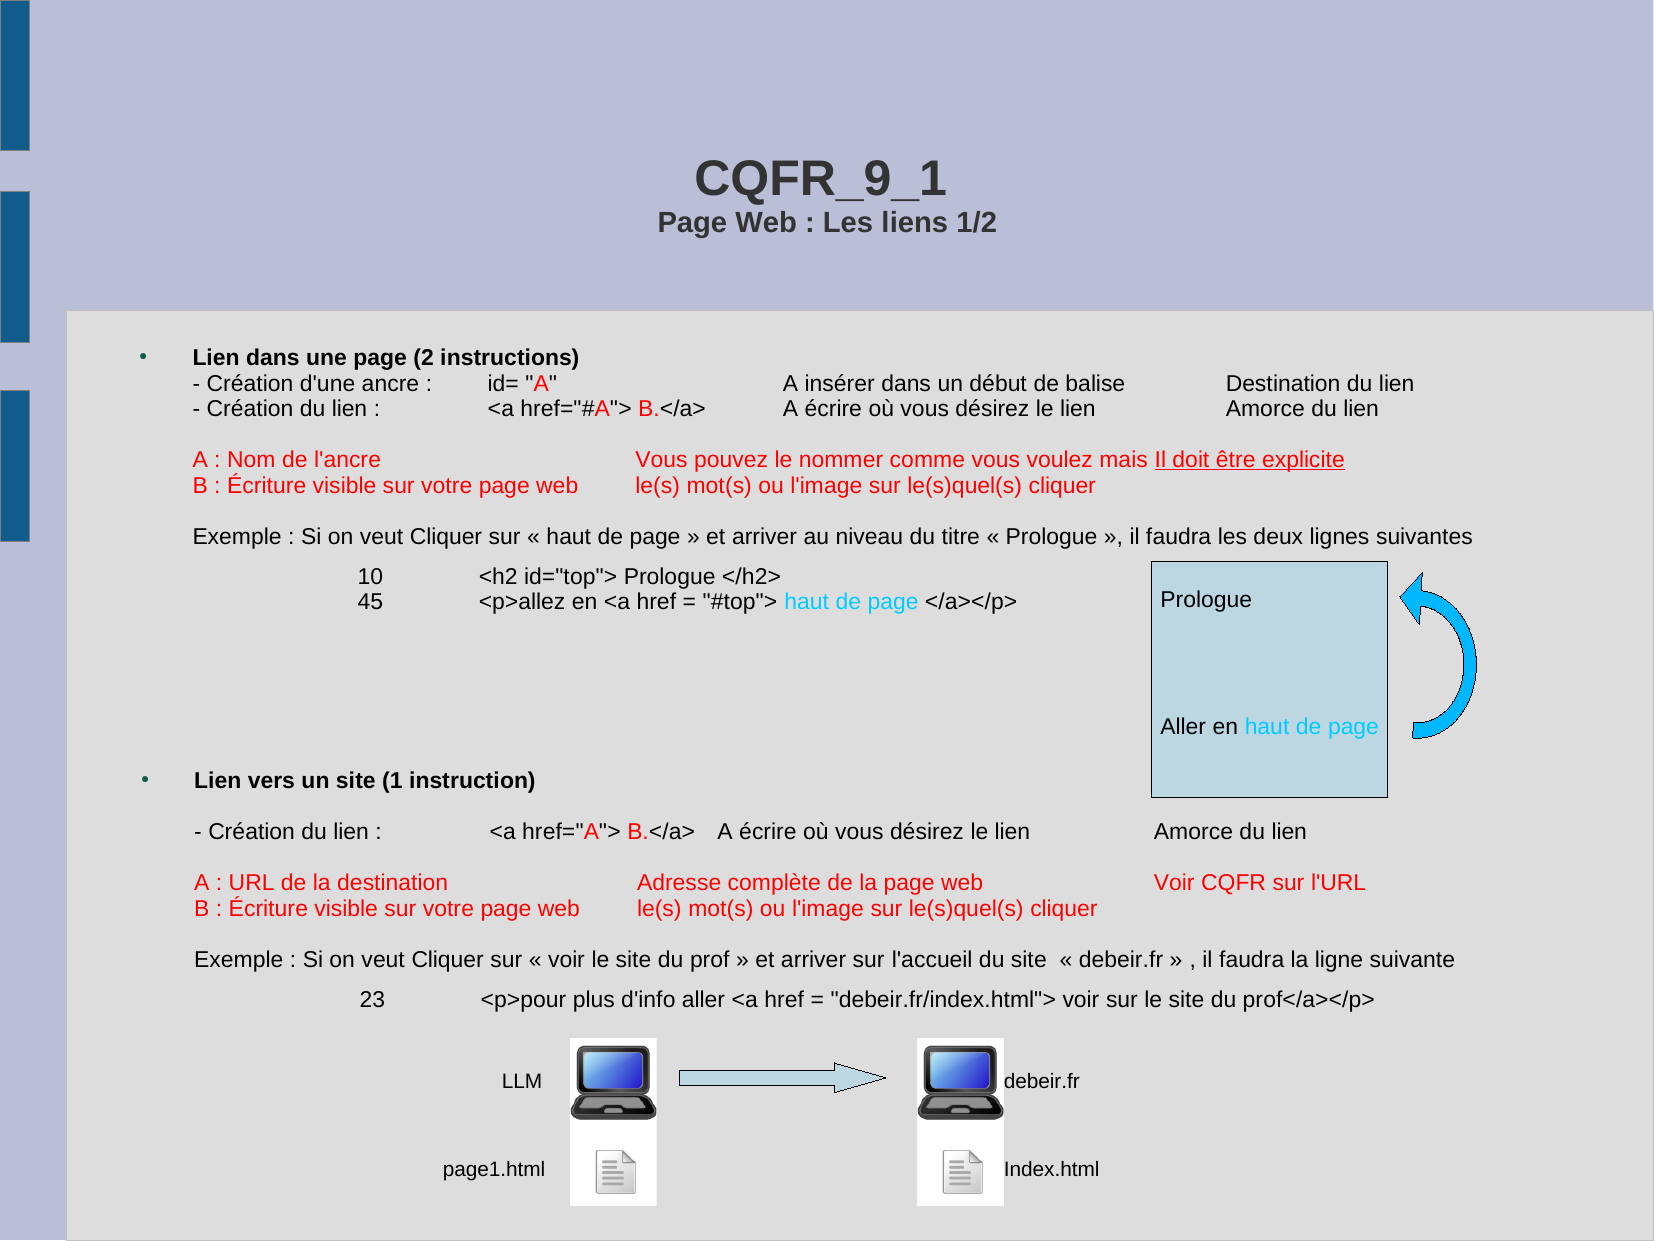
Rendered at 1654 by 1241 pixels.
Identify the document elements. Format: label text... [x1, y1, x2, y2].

picture [561, 1033, 657, 1206]
text_box debeir.fr [1003, 1069, 1152, 1093]
text_box [1399, 572, 1477, 739]
text_box Index.html [1003, 1158, 1152, 1182]
list Lien vers un site (1 instruction) - Création du lien : <a href="A"> B.</a> A écrire où vous désirez le lien Amorce du lien A : URL de la destination Adresse complète de la page web Voir CQFR sur l'URL B : Écriture visible sur votre page web le(s) mot(s) ou l'image sur le(s)quel(s) cliquer Exemple : Si on veut Cliquer sur « voir le site du prof » et arriver sur l'accueil du site « debeir.fr » , il faudra la ligne suivante 23 <p>pour plus d'info aller <a href = "debeir.fr/index.html"> voir sur le site du prof</a></p> [123, 767, 1536, 1042]
text_box page1.html [442, 1158, 562, 1182]
text_box [679, 1062, 886, 1093]
list Lien dans une page (2 instructions) - Création d'une ancre : id= "A" A insérer dans un début de balise Destination du lien - Création du lien : <a href="#A"> B.</a> A écrire où vous désirez le lien Amorce du lien A : Nom de l'ancre Vous pouvez le nommer comme vous voulez mais Il doit être explicite B : Écriture visible sur votre page web le(s) mot(s) ou l'image sur le(s)quel(s) cliquer Exemple : Si on veut Cliquer sur « haut de page » et arriver au niveau du titre « Prologue », il faudra les deux lignes suivantes 10 <h2 id="top"> Prologue </h2> 45 <p>allez en <a href = "#top"> haut de page </a></p> [121, 344, 1534, 670]
picture [908, 1033, 1004, 1206]
text_box Prologue Aller en haut de page [1151, 561, 1388, 798]
text_box LLM [501, 1069, 562, 1093]
title CQFR_9_1 Page Web : Les liens 1/2 [121, 91, 1534, 299]
